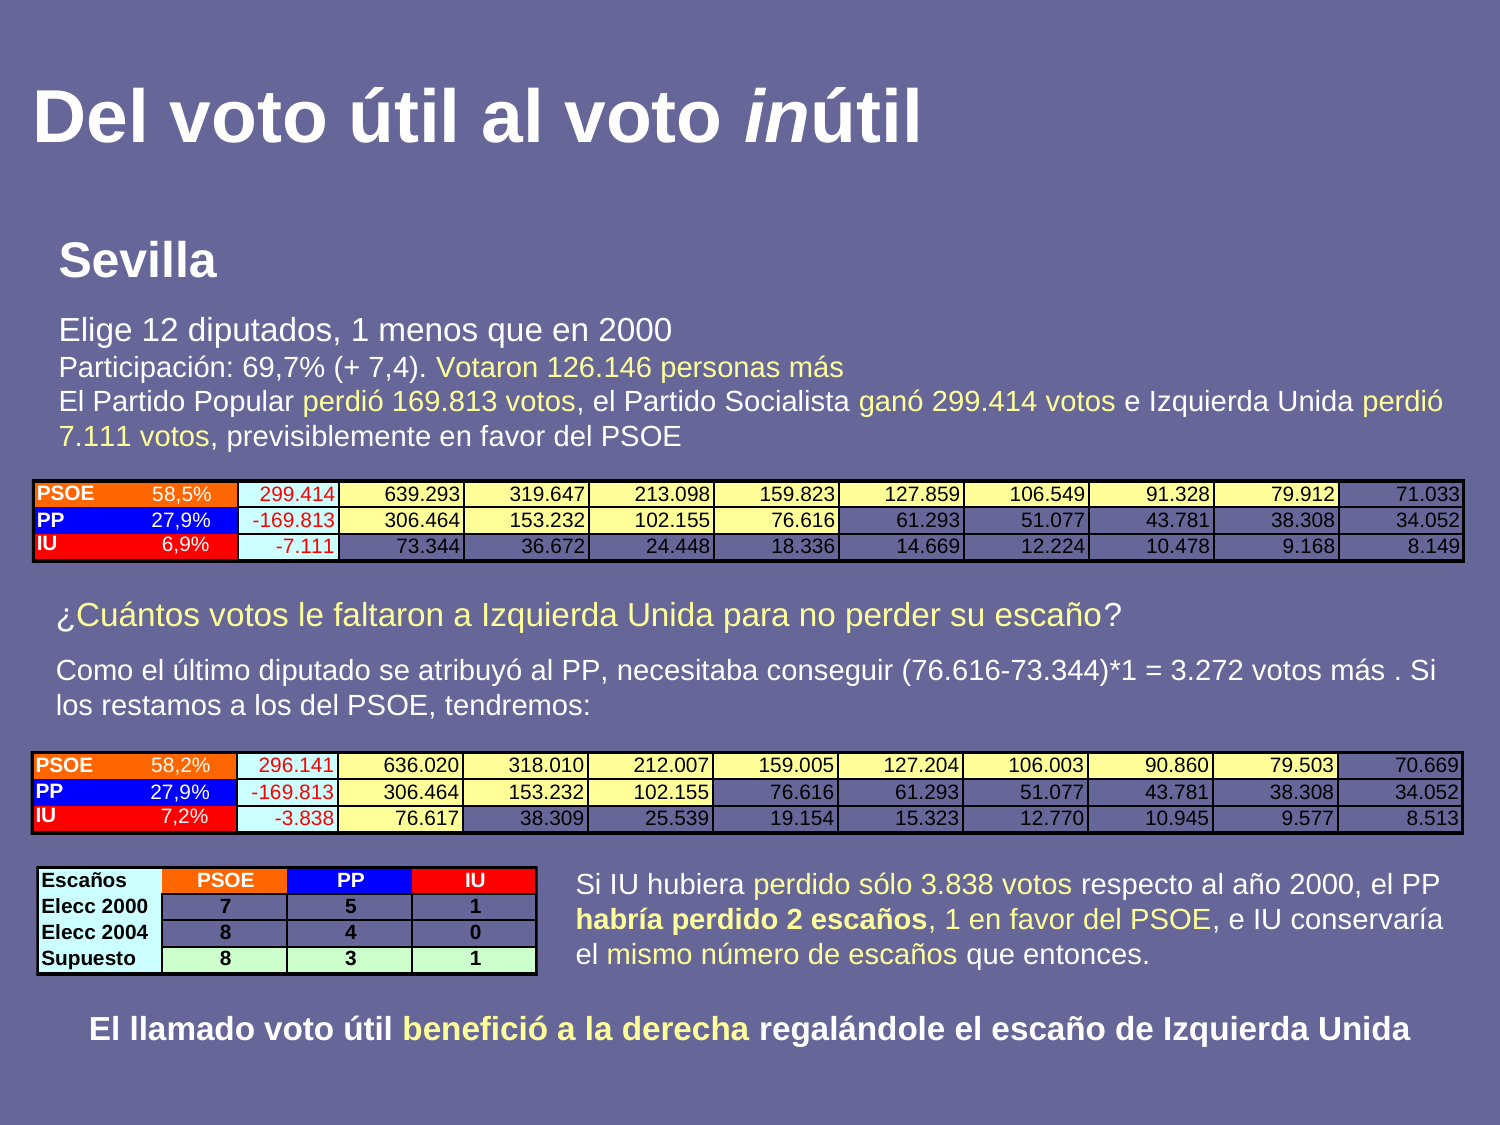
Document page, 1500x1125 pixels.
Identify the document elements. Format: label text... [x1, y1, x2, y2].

text_box Si IU hubiera perdido sólo 3.838 votos respecto al año 2000, el PP habría perdido 2 escaños, 1 en favor del PSOE, e IU conservaría el mismo número de escaños que entonces. [560, 857, 1459, 979]
picture [30, 751, 1465, 835]
picture [36, 866, 539, 977]
text_box ¿Cuántos votos le faltaron a Izquierda Unida para no perder su escaño? Como el último diputado se atribuyó al PP, necesitaba conseguir (76.616-73.344)*1 = 3.272 votos más . Si los restamos a los del PSOE, tendremos: [41, 585, 1459, 729]
text_box El llamado voto útil benefició a la derecha regalándole el escaño de Izquierda Unida [41, 999, 1459, 1055]
picture [31, 479, 1466, 564]
text_box Sevilla Elige 12 diputados, 1 menos que en 2000 Participación: 69,7% (+ 7,4). Votaron 126.146 personas más El Partido Popular perdió 169.813 votos, el Partido Socialista ganó 299.414 votos e Izquierda Unida perdió 7.111 votos, previsiblemente en favor del PSOE [43, 219, 1459, 461]
title Del voto útil al voto inútil [17, 18, 987, 207]
